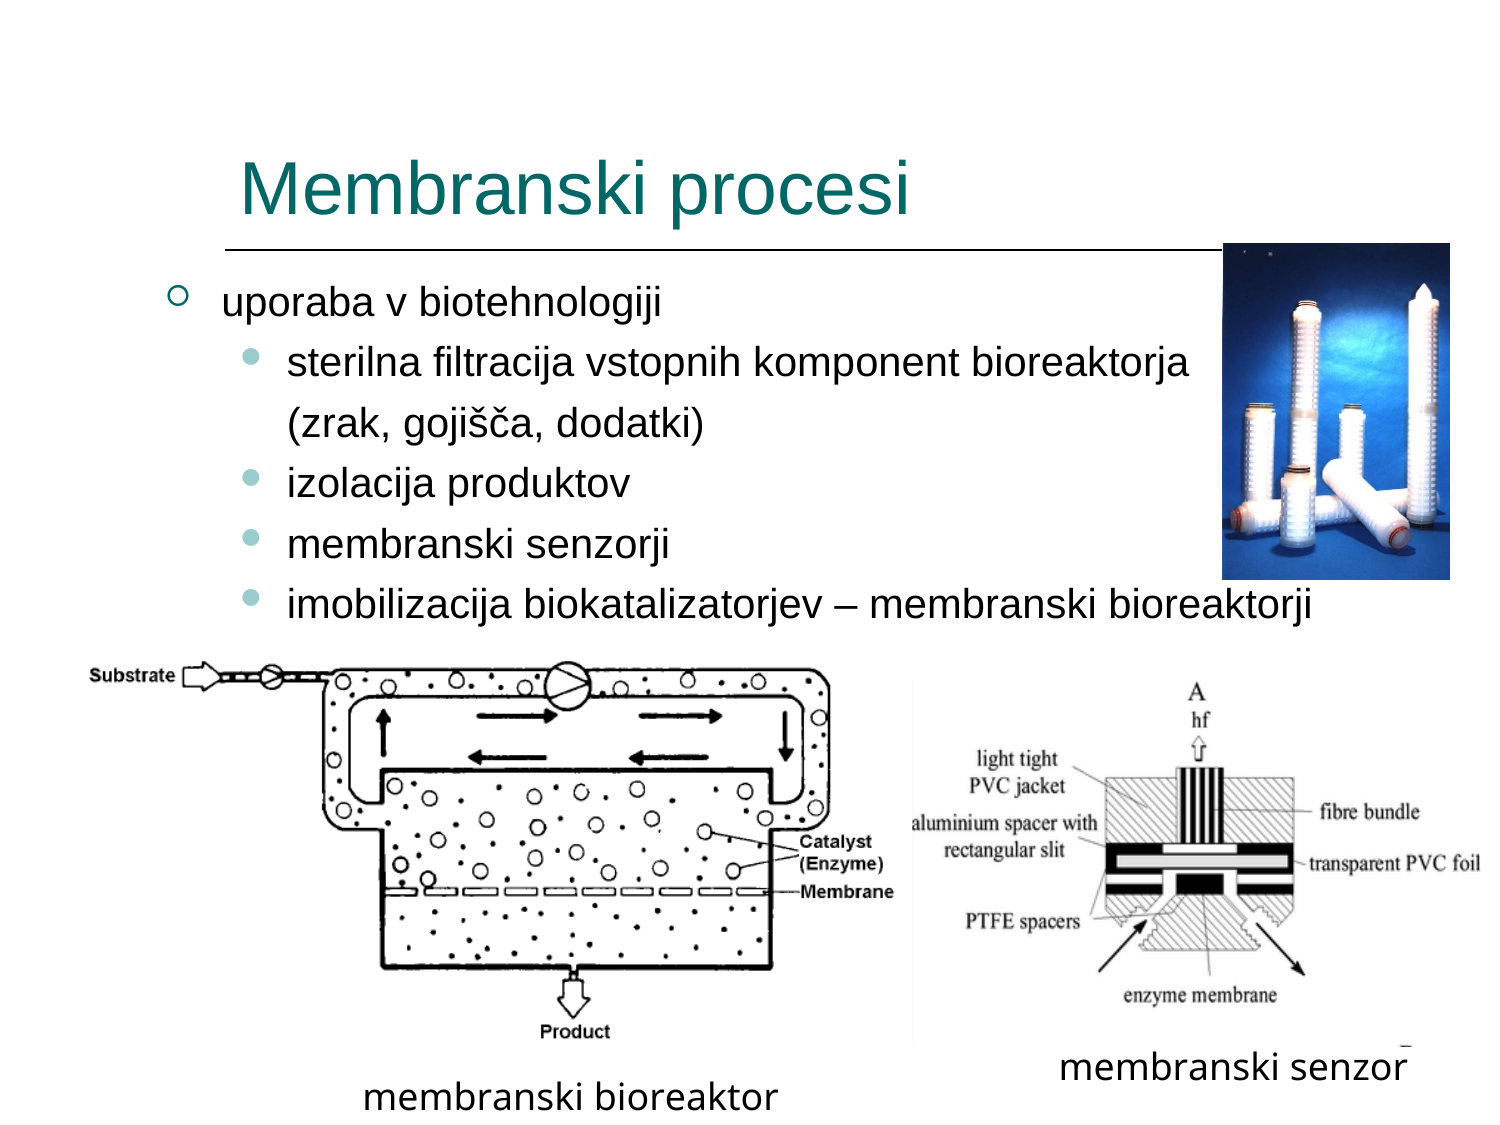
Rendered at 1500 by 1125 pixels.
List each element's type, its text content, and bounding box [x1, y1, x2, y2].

text_box membranski senzor [1043, 1034, 1424, 1096]
picture [1222, 243, 1450, 580]
title Membranski procesi [224, 49, 1425, 237]
text_box membranski bioreaktor [347, 1064, 794, 1125]
list uporaba v biotehnologiji sterilna filtracija vstopnih komponent bioreaktorja (zrak, gojišča, dodatki) izolacija produktov membranski senzorji imobilizacija biokatalizatorjev – membranski bioreaktorji [150, 267, 1350, 943]
picture [88, 645, 907, 1045]
picture [912, 680, 1500, 1047]
